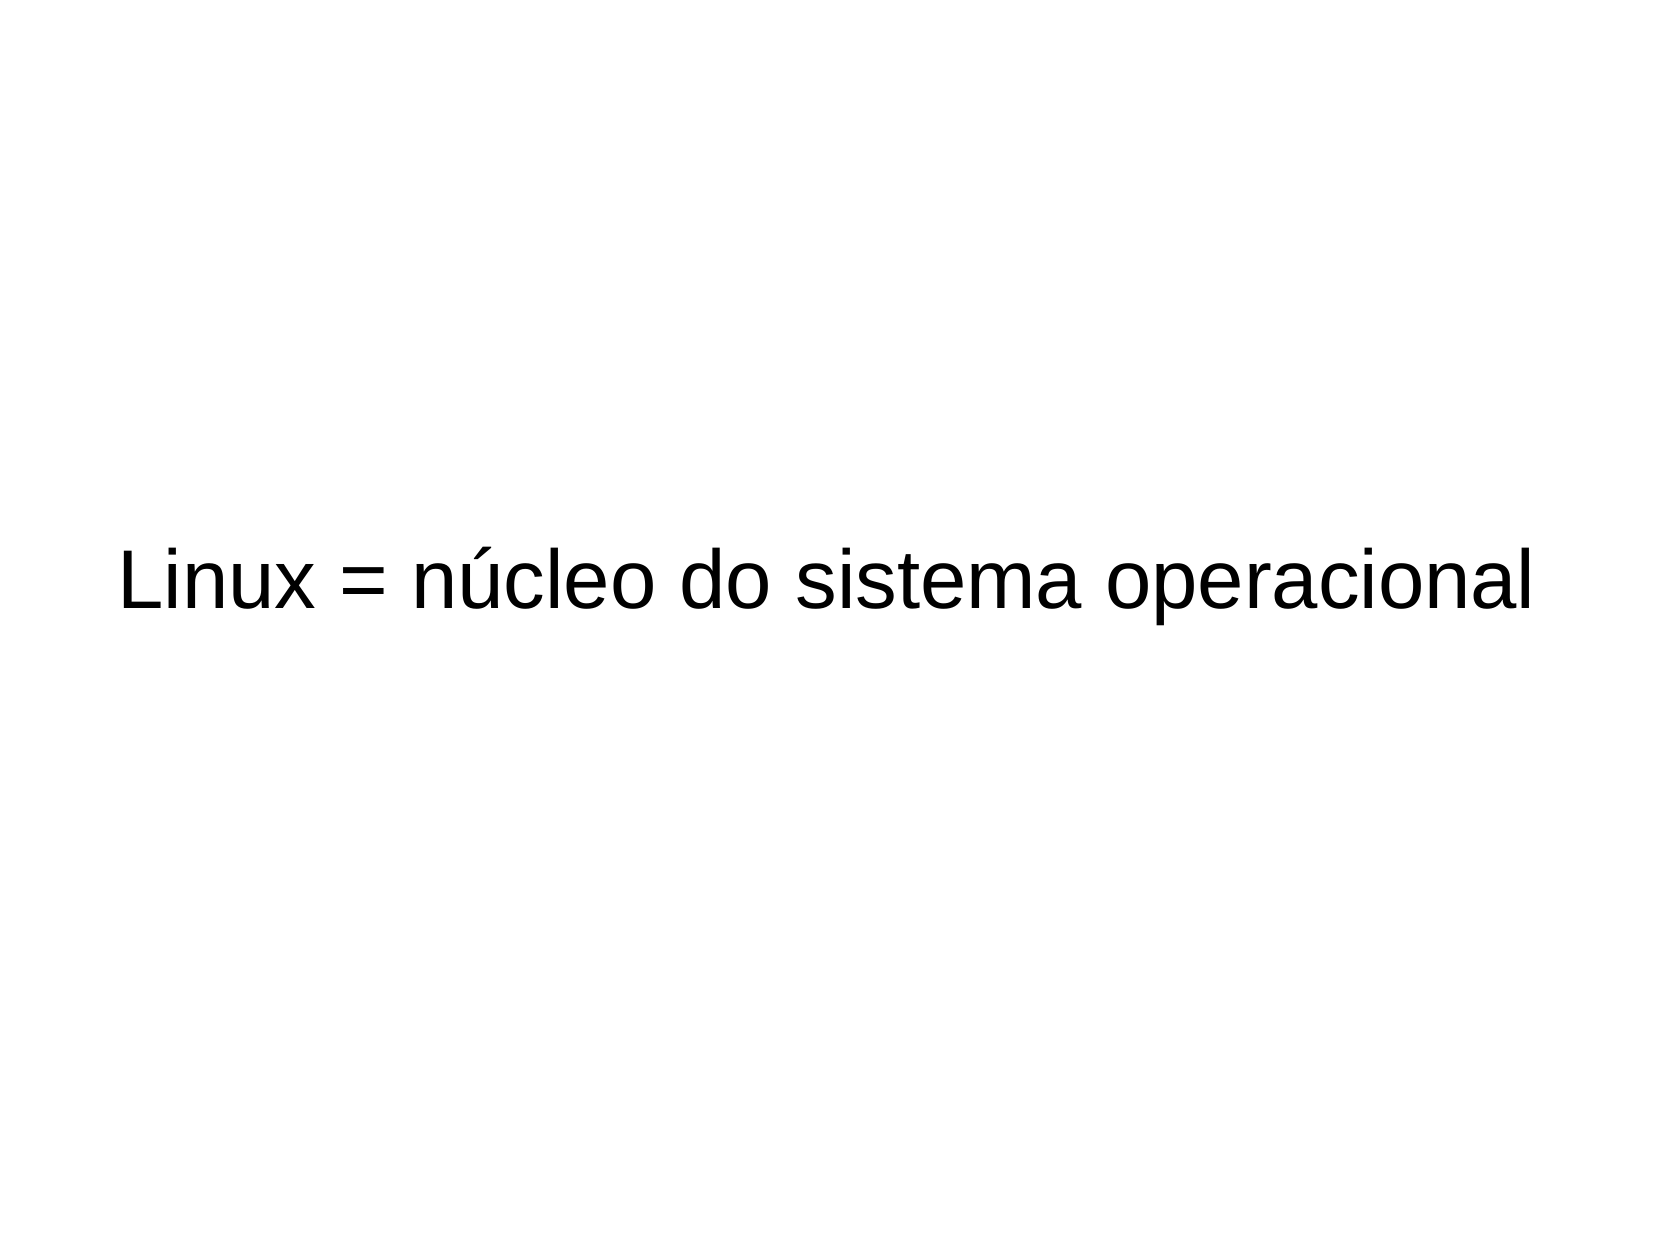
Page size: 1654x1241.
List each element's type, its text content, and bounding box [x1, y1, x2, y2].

subtitle Linux = núcleo do sistema operacional [82, 59, 1571, 1102]
